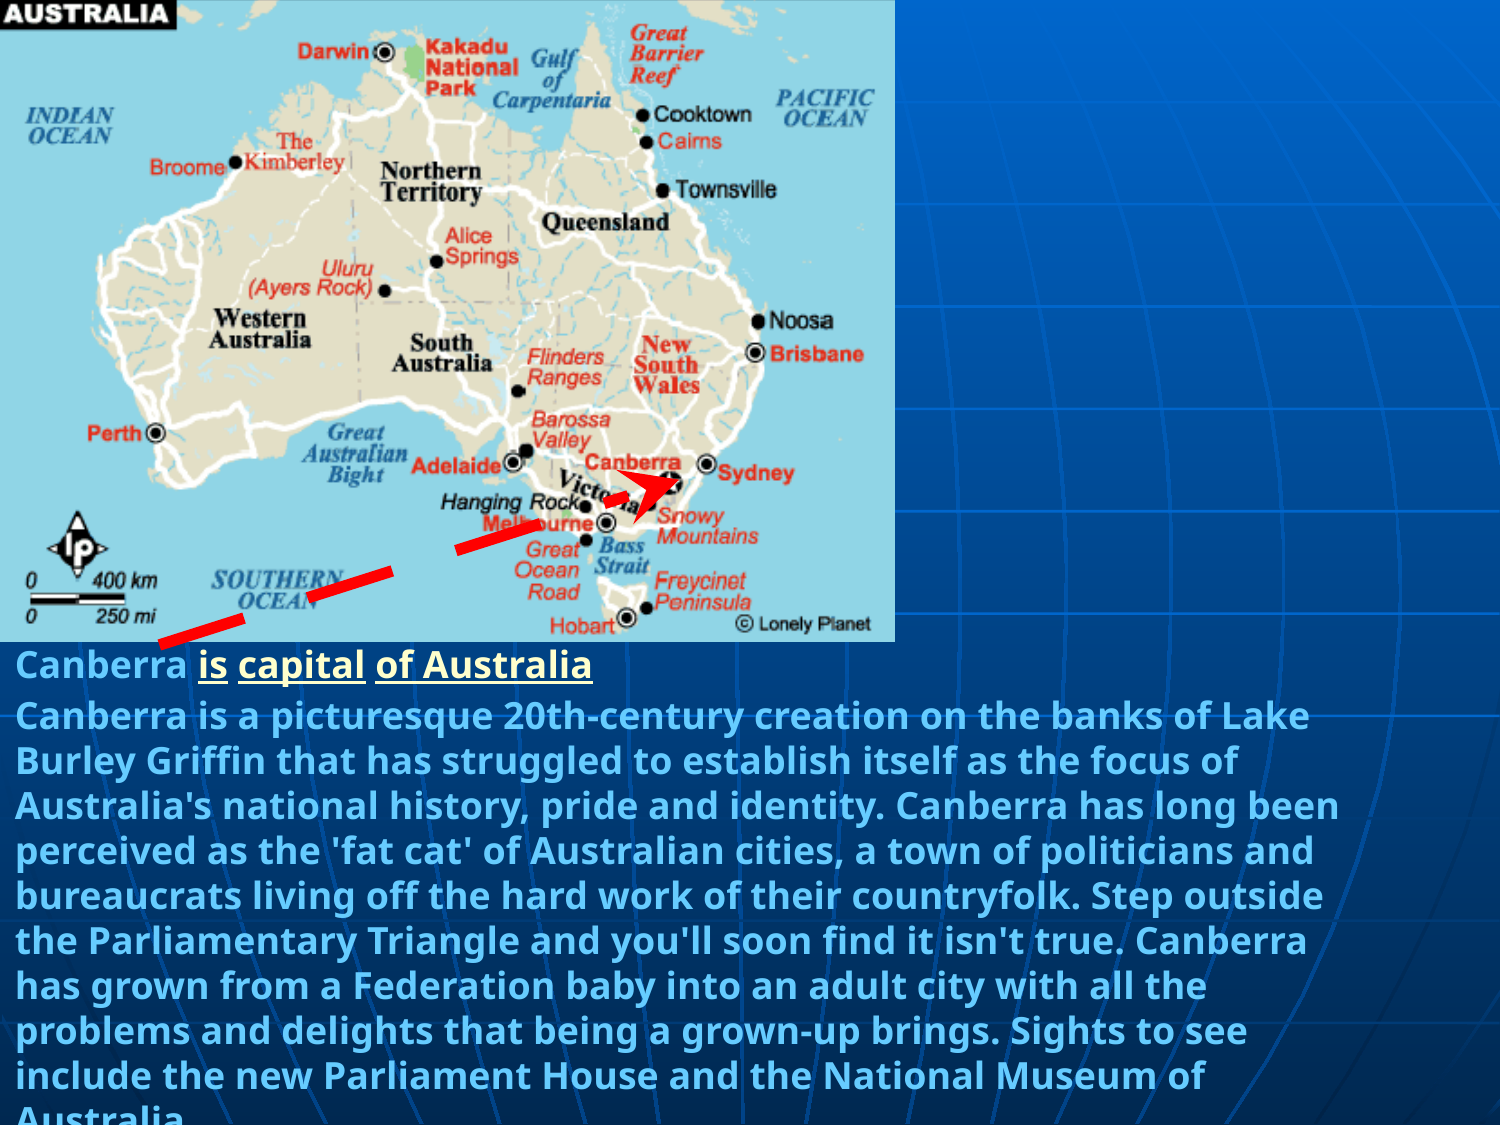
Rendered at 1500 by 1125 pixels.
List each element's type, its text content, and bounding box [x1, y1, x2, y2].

text_box Canberra is capital of Australia Canberra is a picturesque 20th-century creation on the banks of Lake Burley Griffin that has struggled to establish itself as the focus of Australia's national history, pride and identity. Canberra has long been perceived as the 'fat cat' of Australian cities, a town of politicians and bureaucrats living off the hard work of their countryfolk. Step outside the Parliamentary Triangle and you'll soon find it isn't true. Canberra has grown from a Federation baby into an adult city with all the problems and delights that being a grown-up brings. Sights to see include the new Parliament House and the National Museum of Australia. [0, 633, 1370, 1125]
picture [0, 0, 895, 633]
